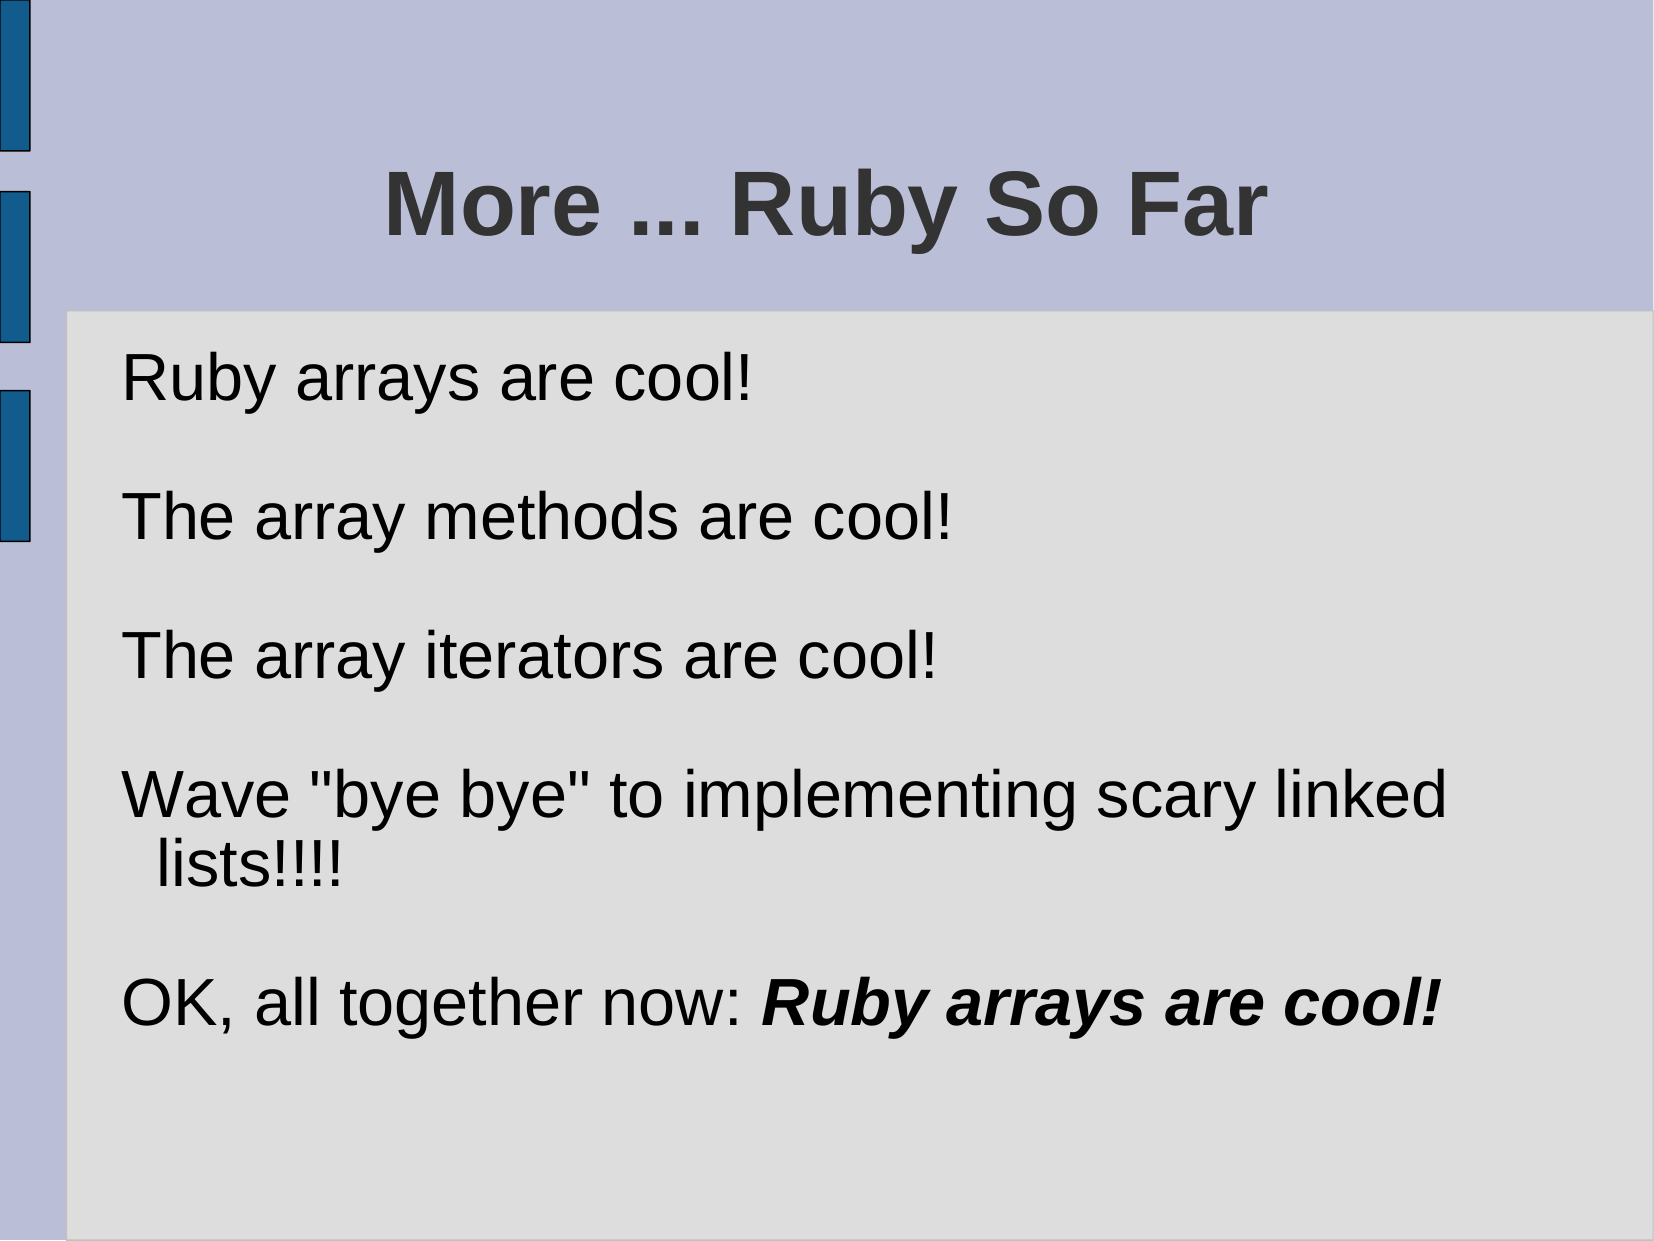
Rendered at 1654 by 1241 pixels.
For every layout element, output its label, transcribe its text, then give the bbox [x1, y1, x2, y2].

list Ruby arrays are cool! The array methods are cool! The array iterators are cool! Wave "bye bye" to implementing scary linked lists!!!! OK, all together now: Ruby arrays are cool! [121, 344, 1534, 1179]
title More ... Ruby So Far [121, 102, 1534, 311]
